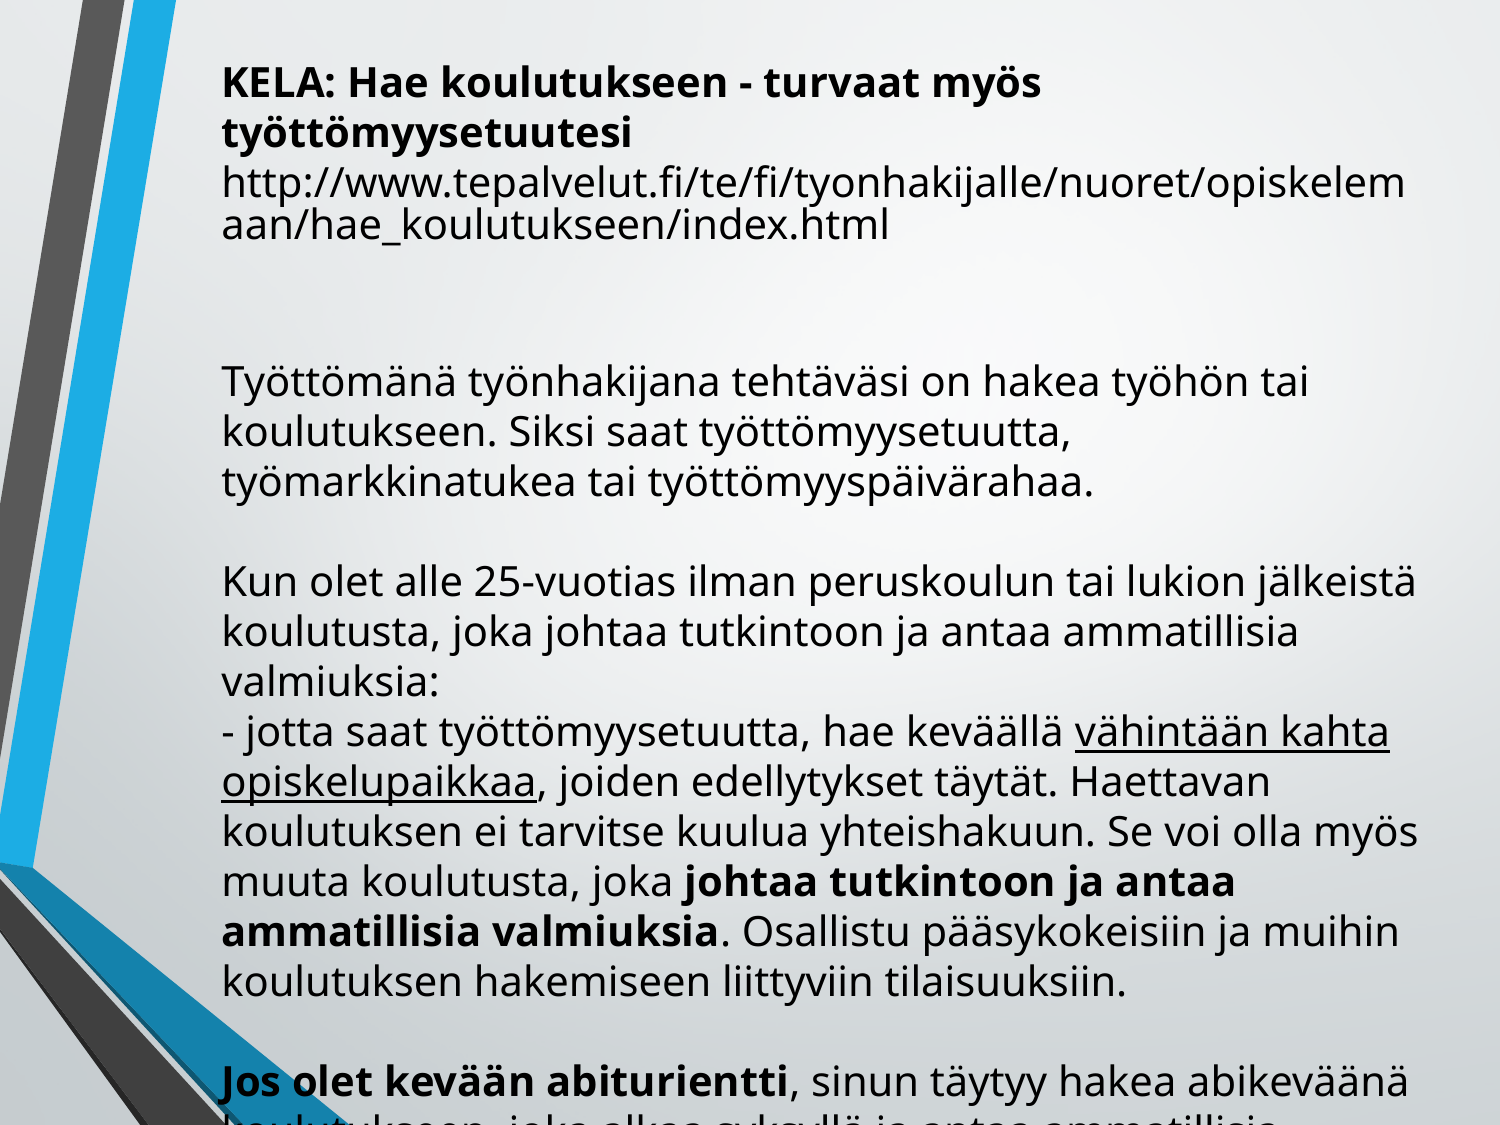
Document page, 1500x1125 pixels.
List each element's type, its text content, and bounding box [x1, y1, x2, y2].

text_box KELA: Hae koulutukseen - turvaat myös työttömyysetuutesi ​ http://www.tepalvelut.fi/te/fi/tyonhakijalle/nuoret/opiskelemaan/hae_koulutukseen/index.html​ ​ Työttömänä työnhakijana tehtäväsi on hakea työhön tai koulutukseen. Siksi saat työttömyysetuutta, työmarkkinatukea tai työttömyyspäivärahaa.​ ​ Kun olet alle 25-vuotias ilman peruskoulun tai lukion jälkeistä koulutusta, joka johtaa tutkintoon ja antaa ammatillisia valmiuksia:​ - jotta saat työttömyysetuutta, hae keväällä vähintään kahta opiskelupaikkaa, joiden edellytykset täytät. Haettavan koulutuksen ei tarvitse kuulua yhteishakuun. Se voi olla myös muuta koulutusta, joka johtaa tutkintoon ja antaa ammatillisia valmiuksia. Osallistu pääsykokeisiin ja muihin koulutuksen hakemiseen liittyviin tilaisuuksiin.​ ​ Jos olet kevään abiturientti, sinun täytyy hakea abikeväänä koulutukseen, joka alkaa syksyllä ja antaa ammatillisia valmiuksia.​ ​ [206, 48, 1438, 1069]
